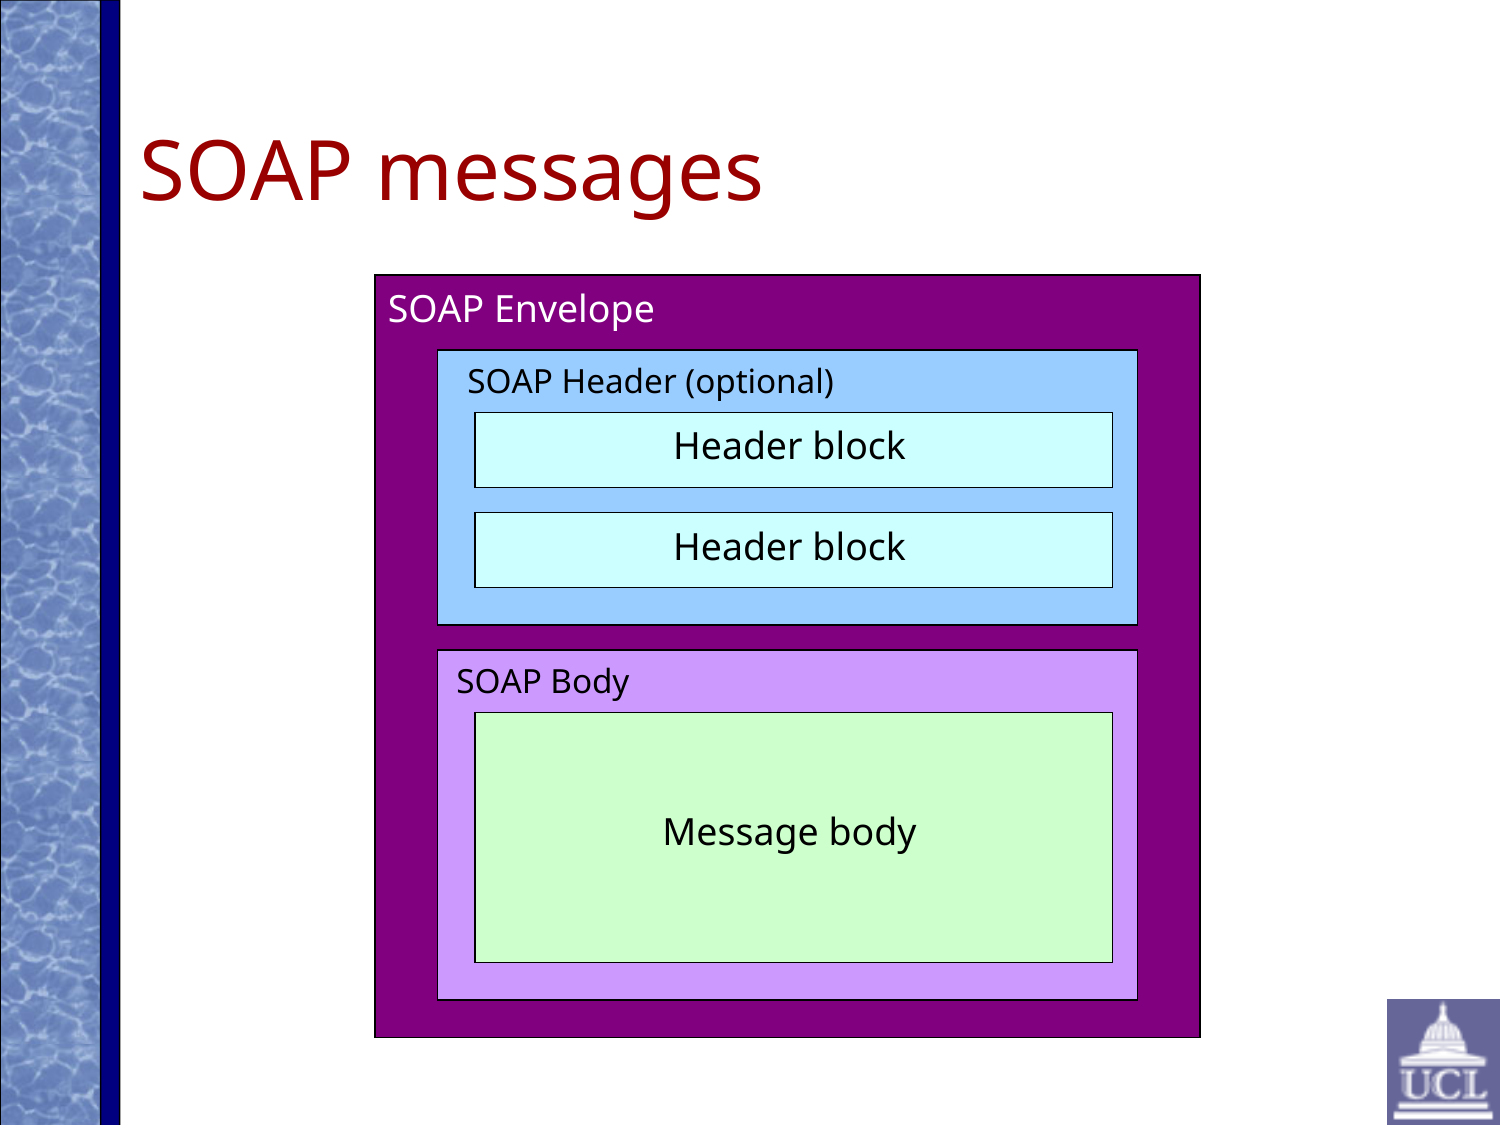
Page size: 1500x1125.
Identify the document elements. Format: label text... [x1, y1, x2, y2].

text_box Header block [658, 514, 921, 576]
text_box [375, 274, 1201, 1038]
text_box SOAP Header (optional) [452, 352, 850, 408]
text_box Header block [658, 414, 921, 476]
picture [1387, 999, 1500, 1125]
text_box SOAP Body [441, 652, 645, 708]
text_box SOAP Envelope [373, 277, 671, 338]
text_box Message body [647, 799, 932, 861]
picture [1, 1, 99, 1125]
title SOAP messages [124, 37, 1413, 225]
